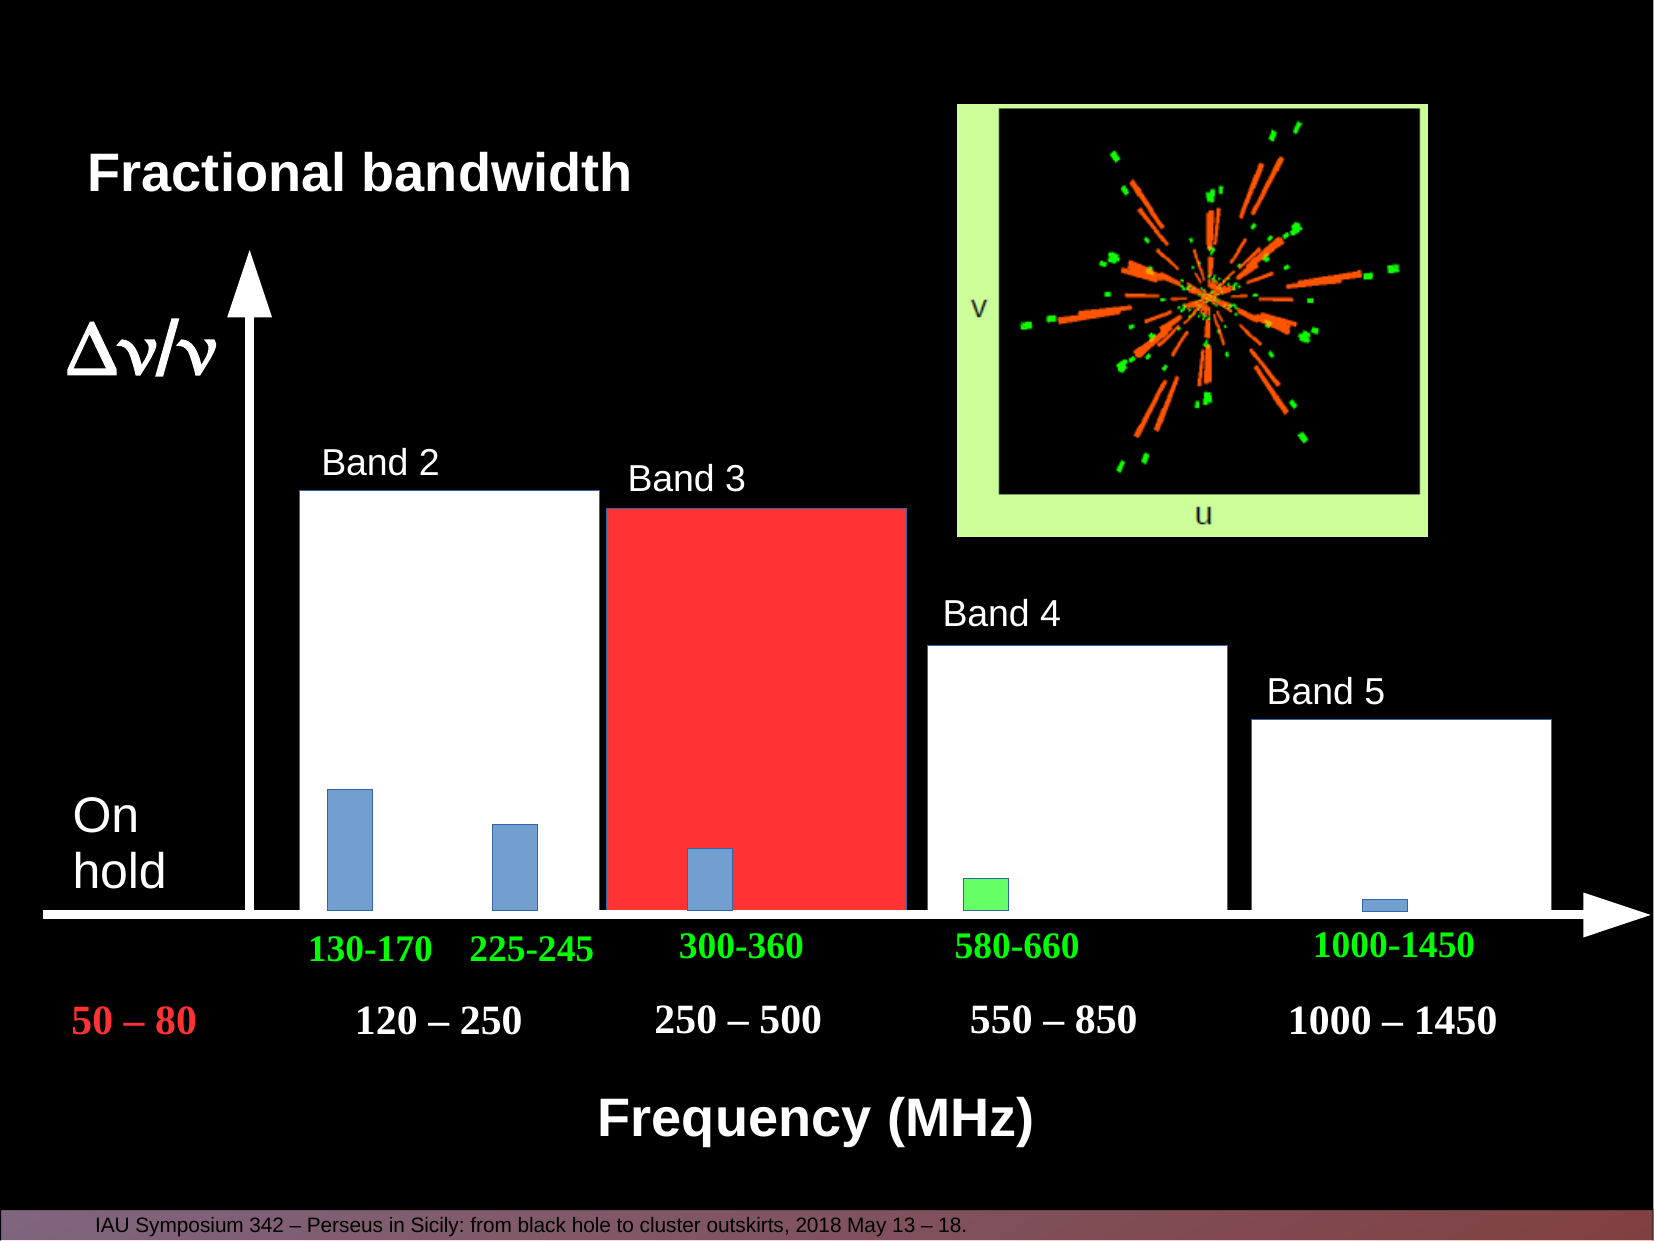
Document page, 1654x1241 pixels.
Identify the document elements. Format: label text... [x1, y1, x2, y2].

text_box Band 2 [306, 433, 577, 491]
text_box [927, 645, 1228, 911]
text_box 1000-1450 [1298, 924, 1491, 981]
text_box [1251, 719, 1552, 912]
text_box Band 3 [612, 449, 883, 507]
text_box [606, 508, 907, 911]
text_box Band 5 [1251, 663, 1522, 720]
text_box 300-360 [664, 924, 819, 981]
text_box 50 – 80 [56, 989, 213, 1052]
text_box 1000 – 1450 [1273, 989, 1513, 1052]
text_box On hold [57, 779, 208, 907]
text_box 120 – 250 [340, 989, 538, 1052]
text_box 580-660 [939, 924, 1095, 981]
text_box 250 – 500 [639, 988, 838, 1050]
text_box [299, 490, 600, 911]
text_box Frequency (MHz) [582, 1079, 1318, 1156]
text_box 225-245 [454, 927, 610, 985]
text_box / [51, 314, 307, 515]
text_box 130-170 [293, 927, 448, 985]
text_box Band 4 [927, 584, 1198, 642]
picture [957, 104, 1428, 537]
text_box Fractional bandwidth [72, 134, 763, 210]
text_box 550 – 850 [955, 988, 1153, 1050]
